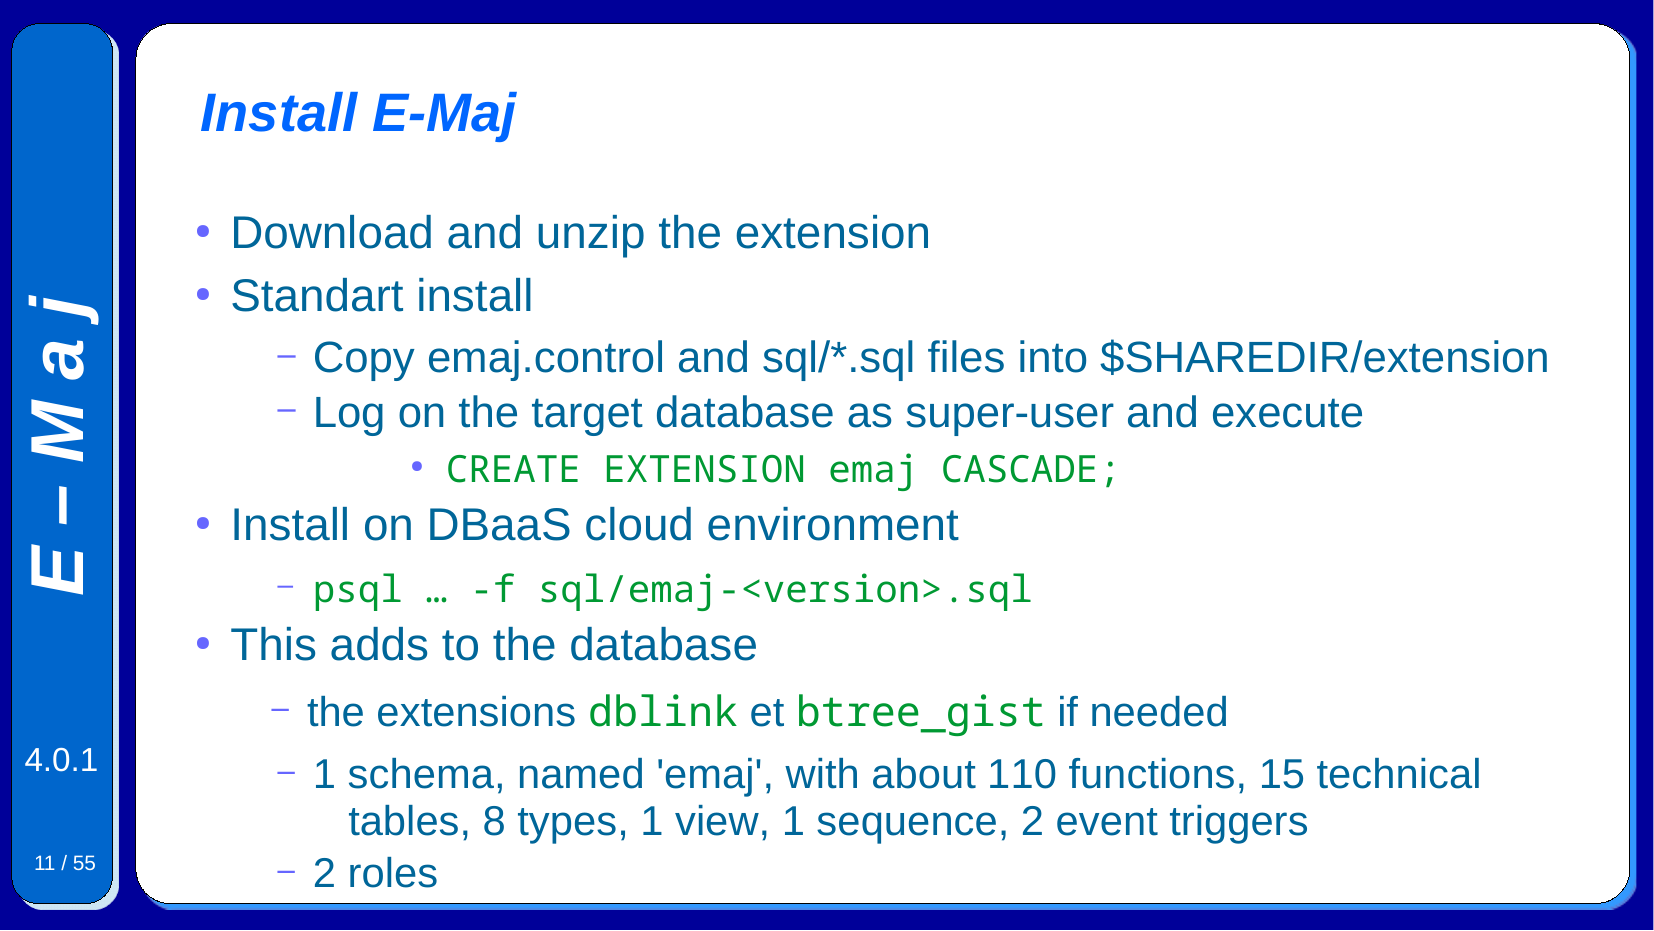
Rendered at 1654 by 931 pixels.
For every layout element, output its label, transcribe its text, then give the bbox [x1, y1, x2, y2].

title Install E-Maj [200, 34, 1575, 191]
list Download and unzip the extension Standart install Copy emaj.control and sql/*.sql files into $SHAREDIR/extension Log on the target database as super-user and execute CREATE EXTENSION emaj CASCADE; Install on DBaaS cloud environment psql … -f sql/emaj-<version>.sql This adds to the database the extensions dblink et btree_gist if needed 1 schema, named 'emaj', with about 110 functions, 15 technical tables, 8 types, 1 view, 1 sequence, 2 event triggers 2 roles [177, 206, 1587, 873]
